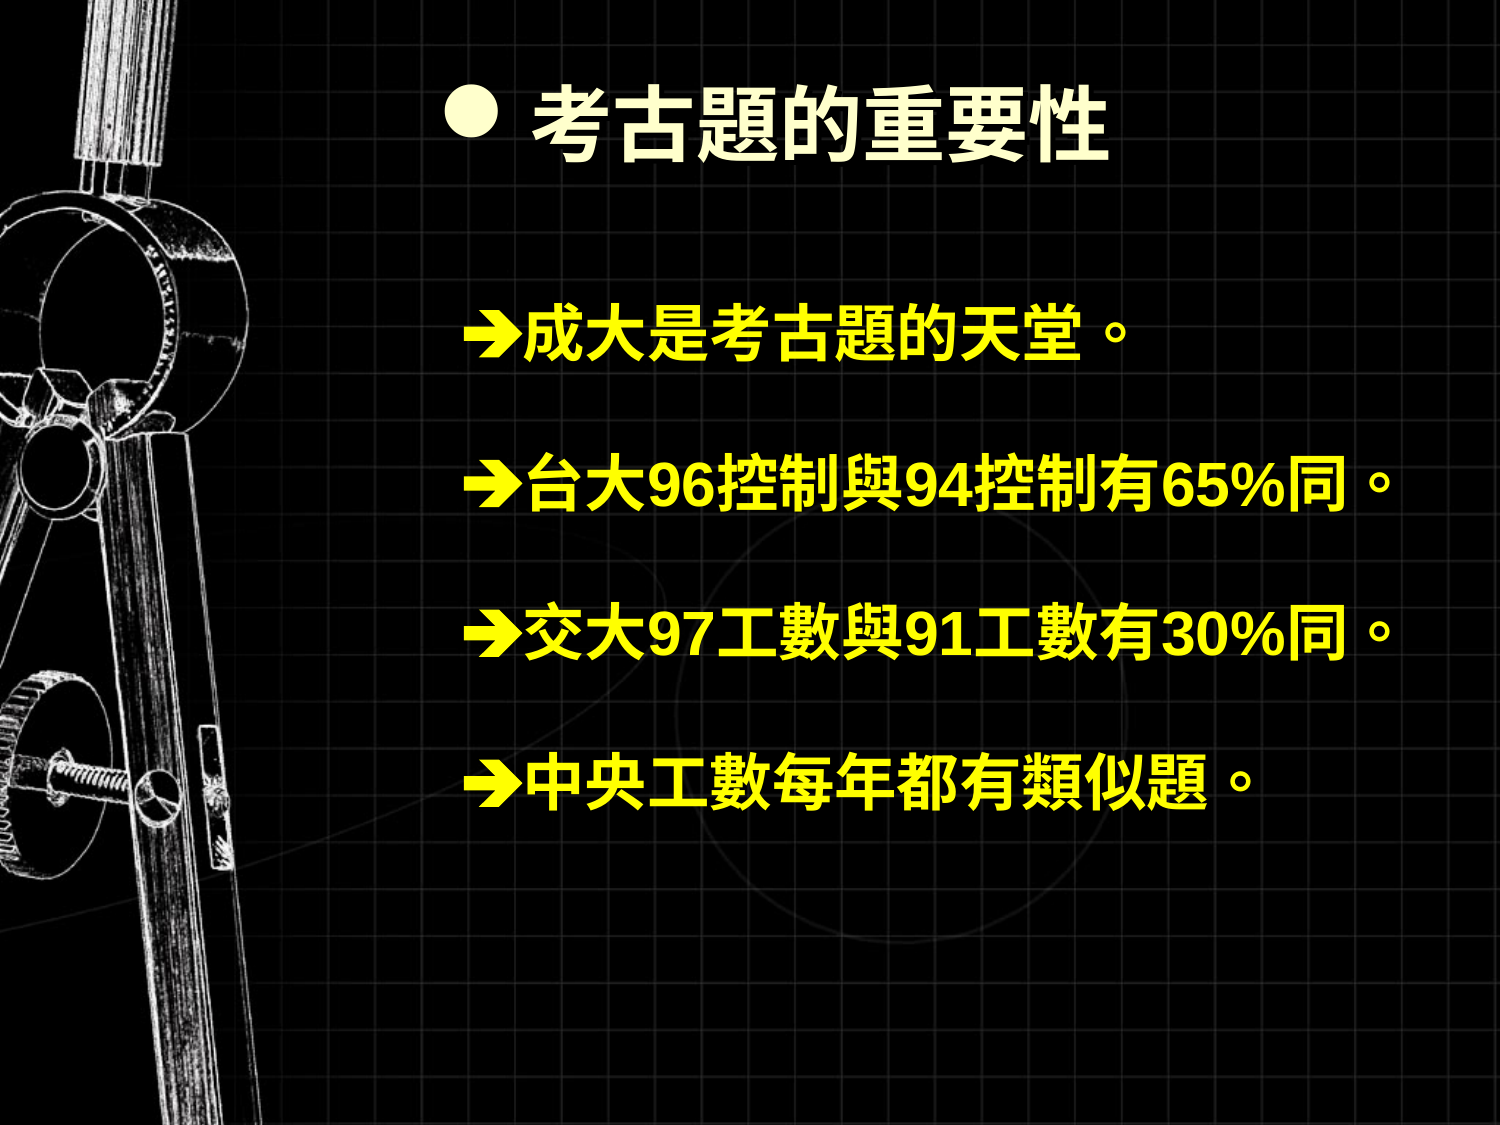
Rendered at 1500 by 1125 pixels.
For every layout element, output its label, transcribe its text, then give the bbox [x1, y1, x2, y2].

text_box 考古題的重要性 [430, 57, 1121, 188]
picture [0, 0, 1500, 1125]
text_box 成大是考古題的天堂。 台大96控制與94控制有65%同。 交大97工數與91工數有30%同。 中央工數每年都有類似題。 [451, 278, 1420, 834]
